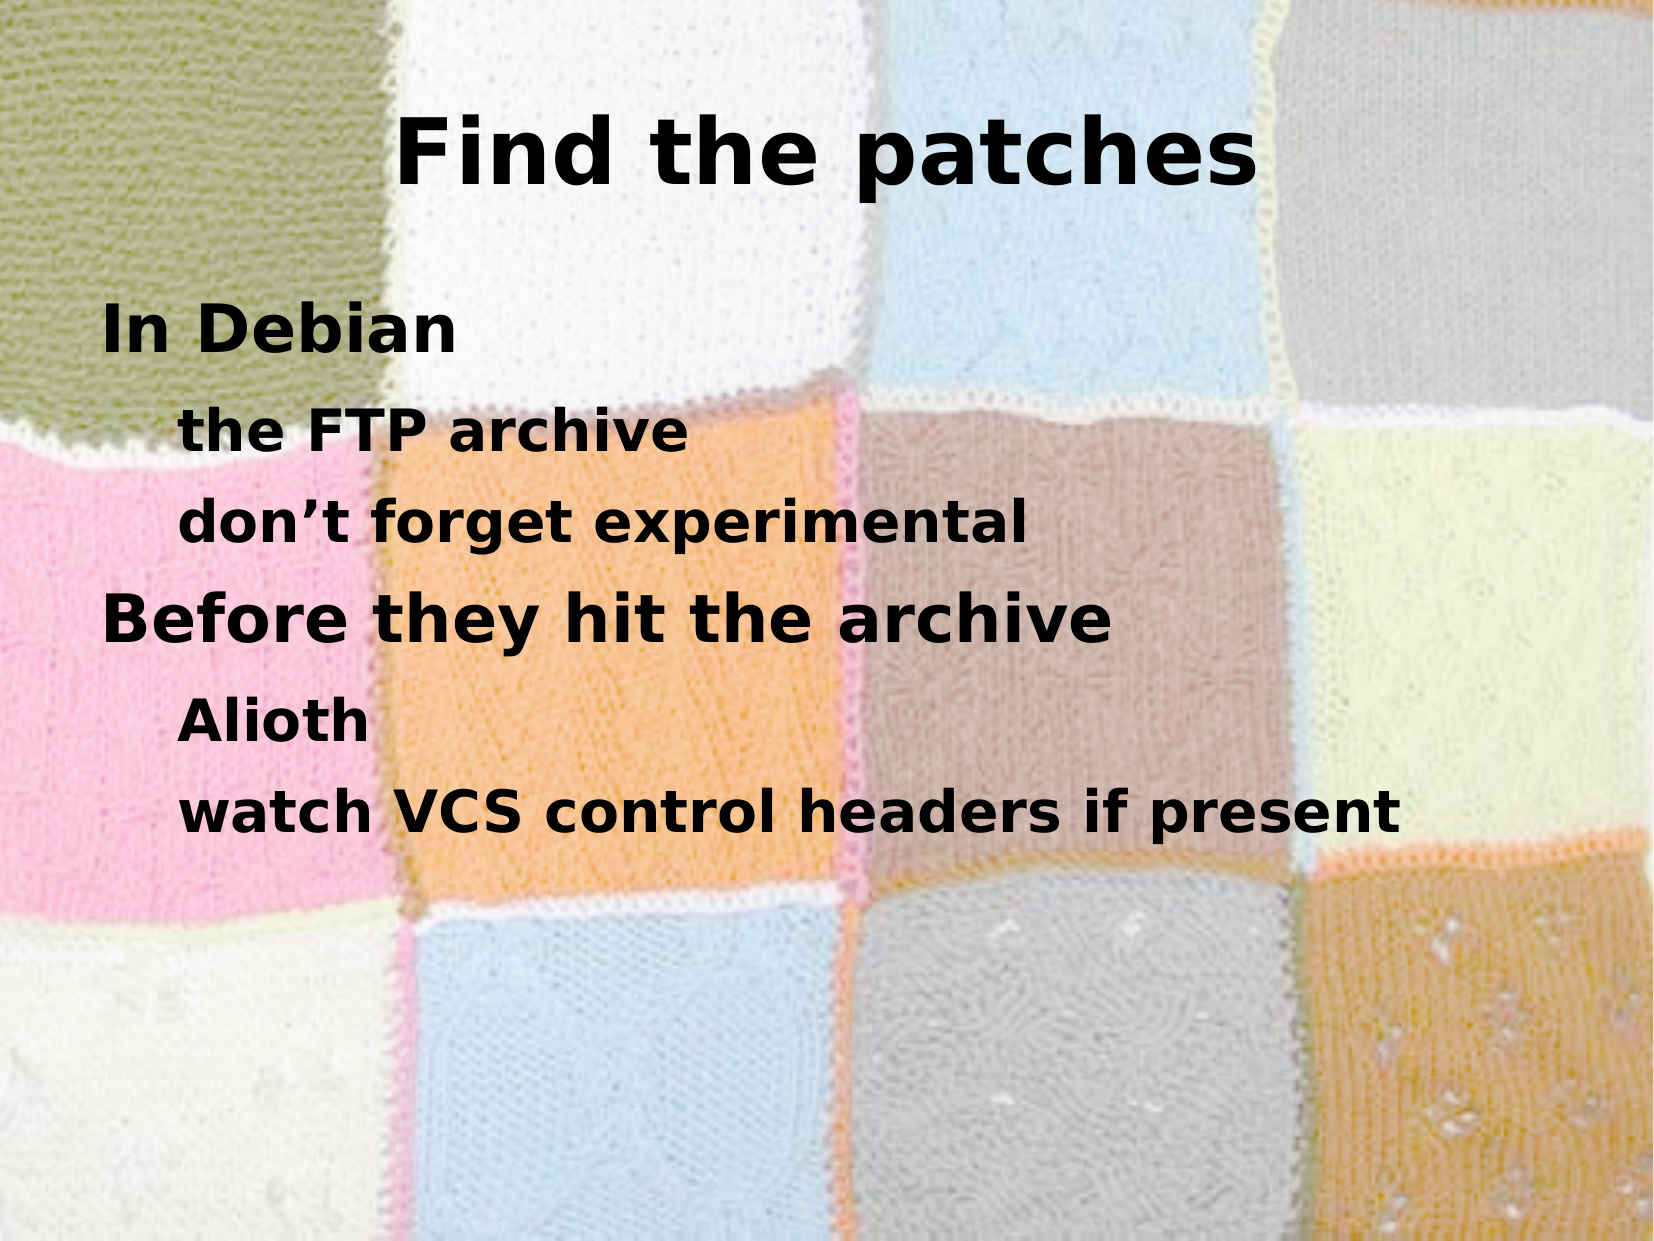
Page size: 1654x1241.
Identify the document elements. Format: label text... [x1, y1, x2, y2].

list In Debian the FTP archive don’t forget experimental Before they hit the archive Alioth watch VCS control headers if present [82, 290, 1571, 1094]
picture [0, 0, 1654, 1241]
title Find the patches [82, 56, 1571, 250]
